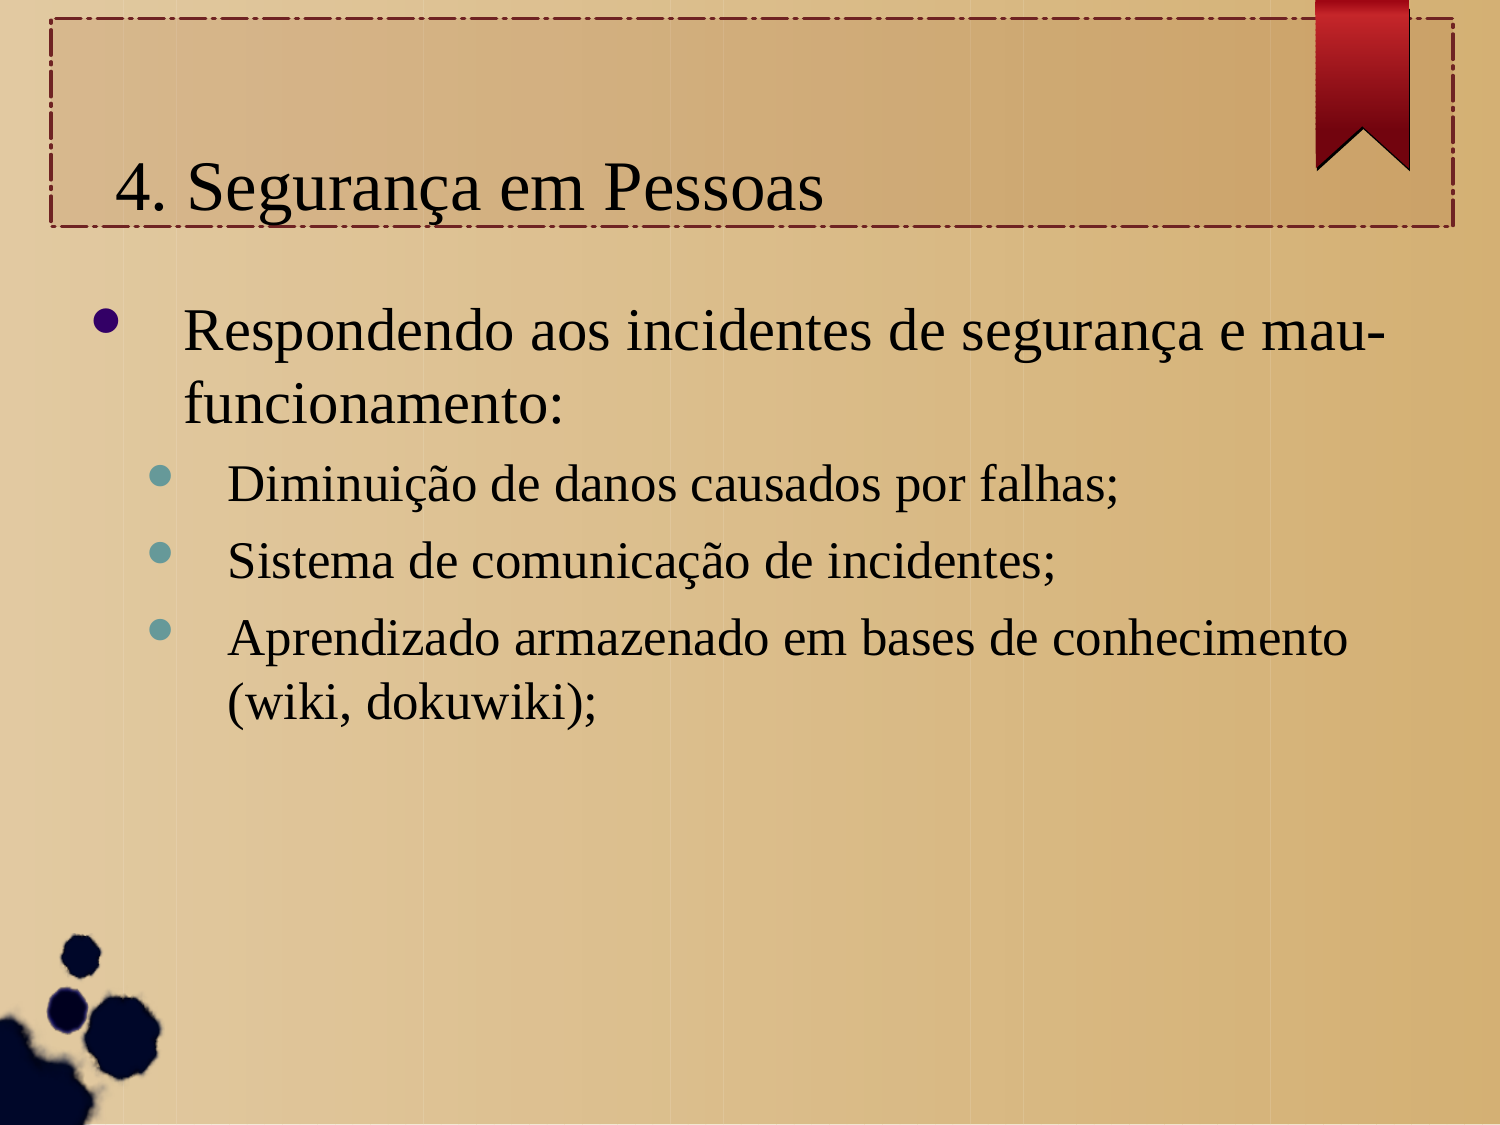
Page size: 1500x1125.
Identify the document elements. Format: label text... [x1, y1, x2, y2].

list Respondendo aos incidentes de segurança e mau-funcionamento: Diminuição de danos causados por falhas; Sistema de comunicação de incidentes; Aprendizado armazenado em bases de conhecimento (wiki, dokuwiki); [75, 282, 1426, 1006]
title 4. Segurança em Pessoas [74, 20, 1313, 233]
